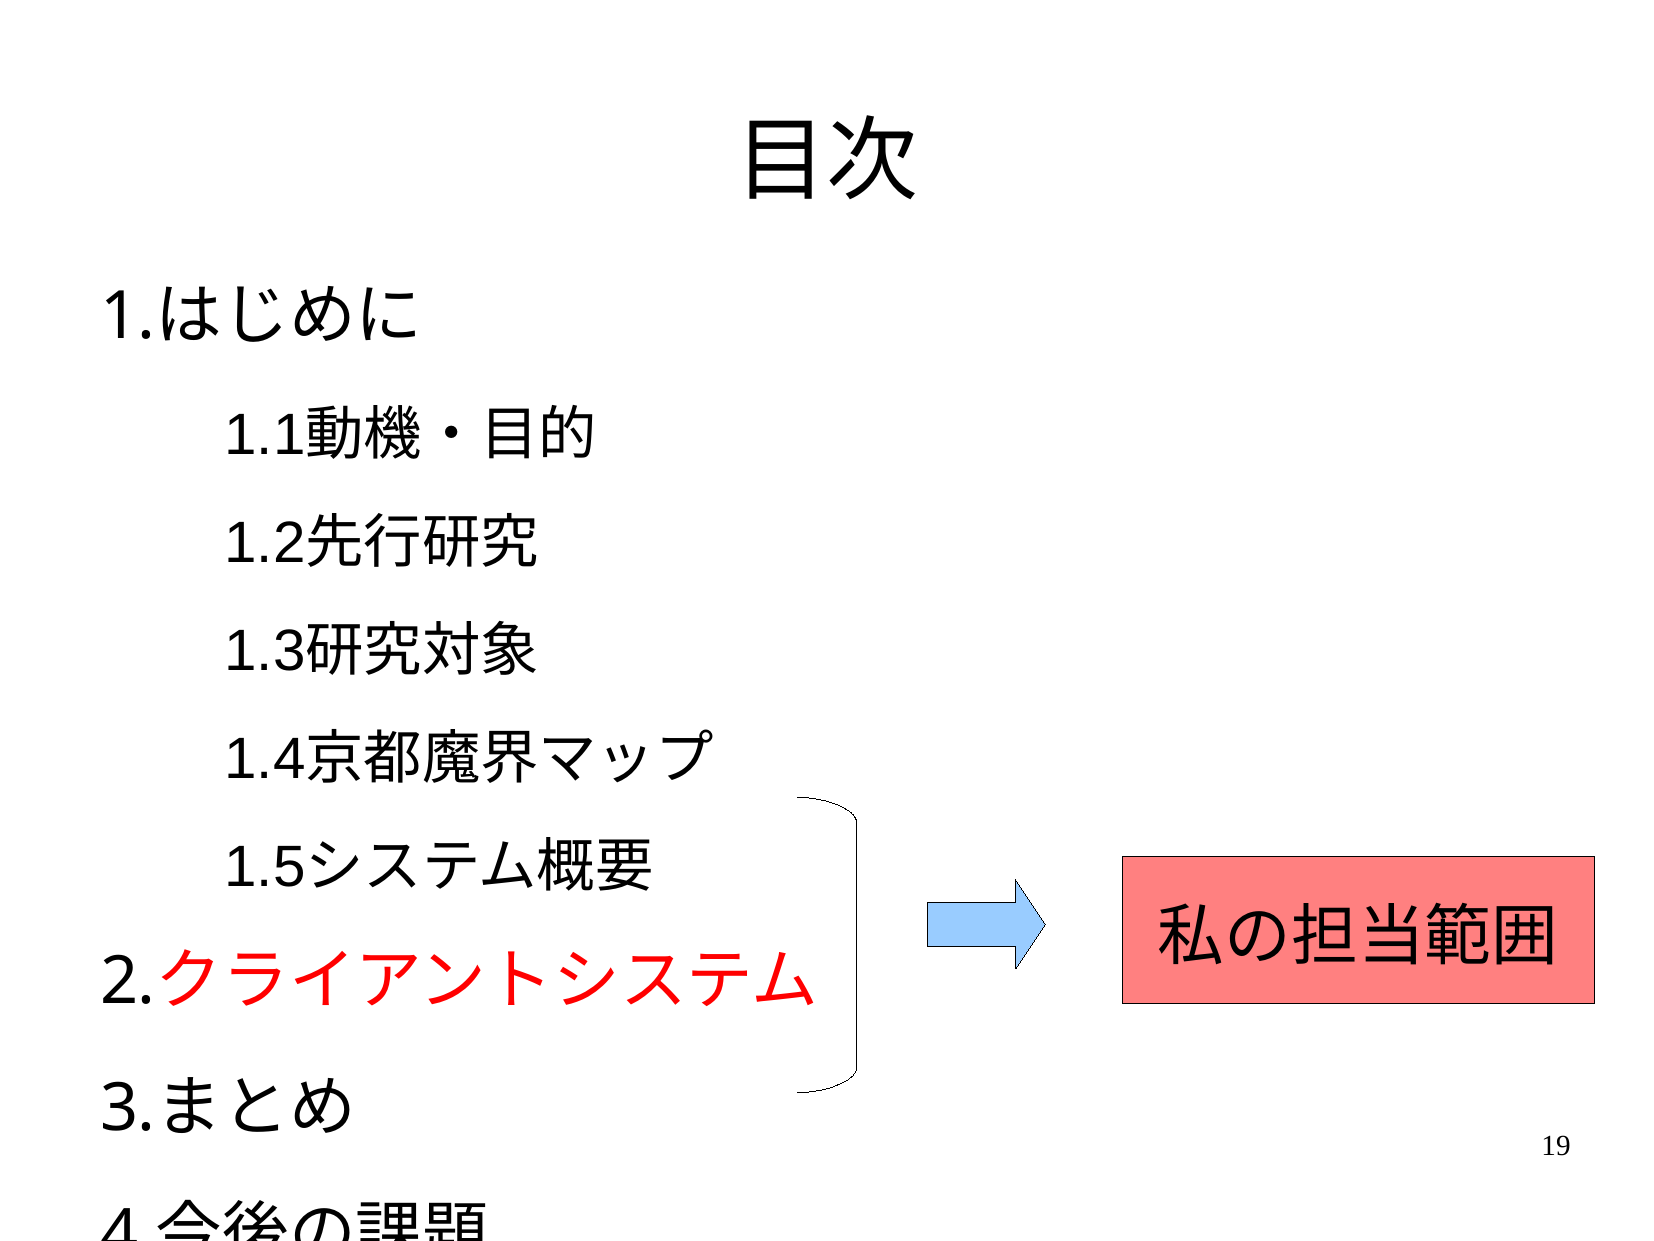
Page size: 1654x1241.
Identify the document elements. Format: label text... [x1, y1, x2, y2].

text_box 私の担当範囲 [1122, 856, 1595, 1004]
list はじめに 1.1動機・目的 1.2先行研究 1.3研究対象 1.4京都魔界マップ 1.5システム概要 クライアントシステム まとめ 今後の課題 [82, 260, 1571, 1065]
title 目次 [82, 49, 1571, 257]
text_box [927, 879, 1046, 969]
